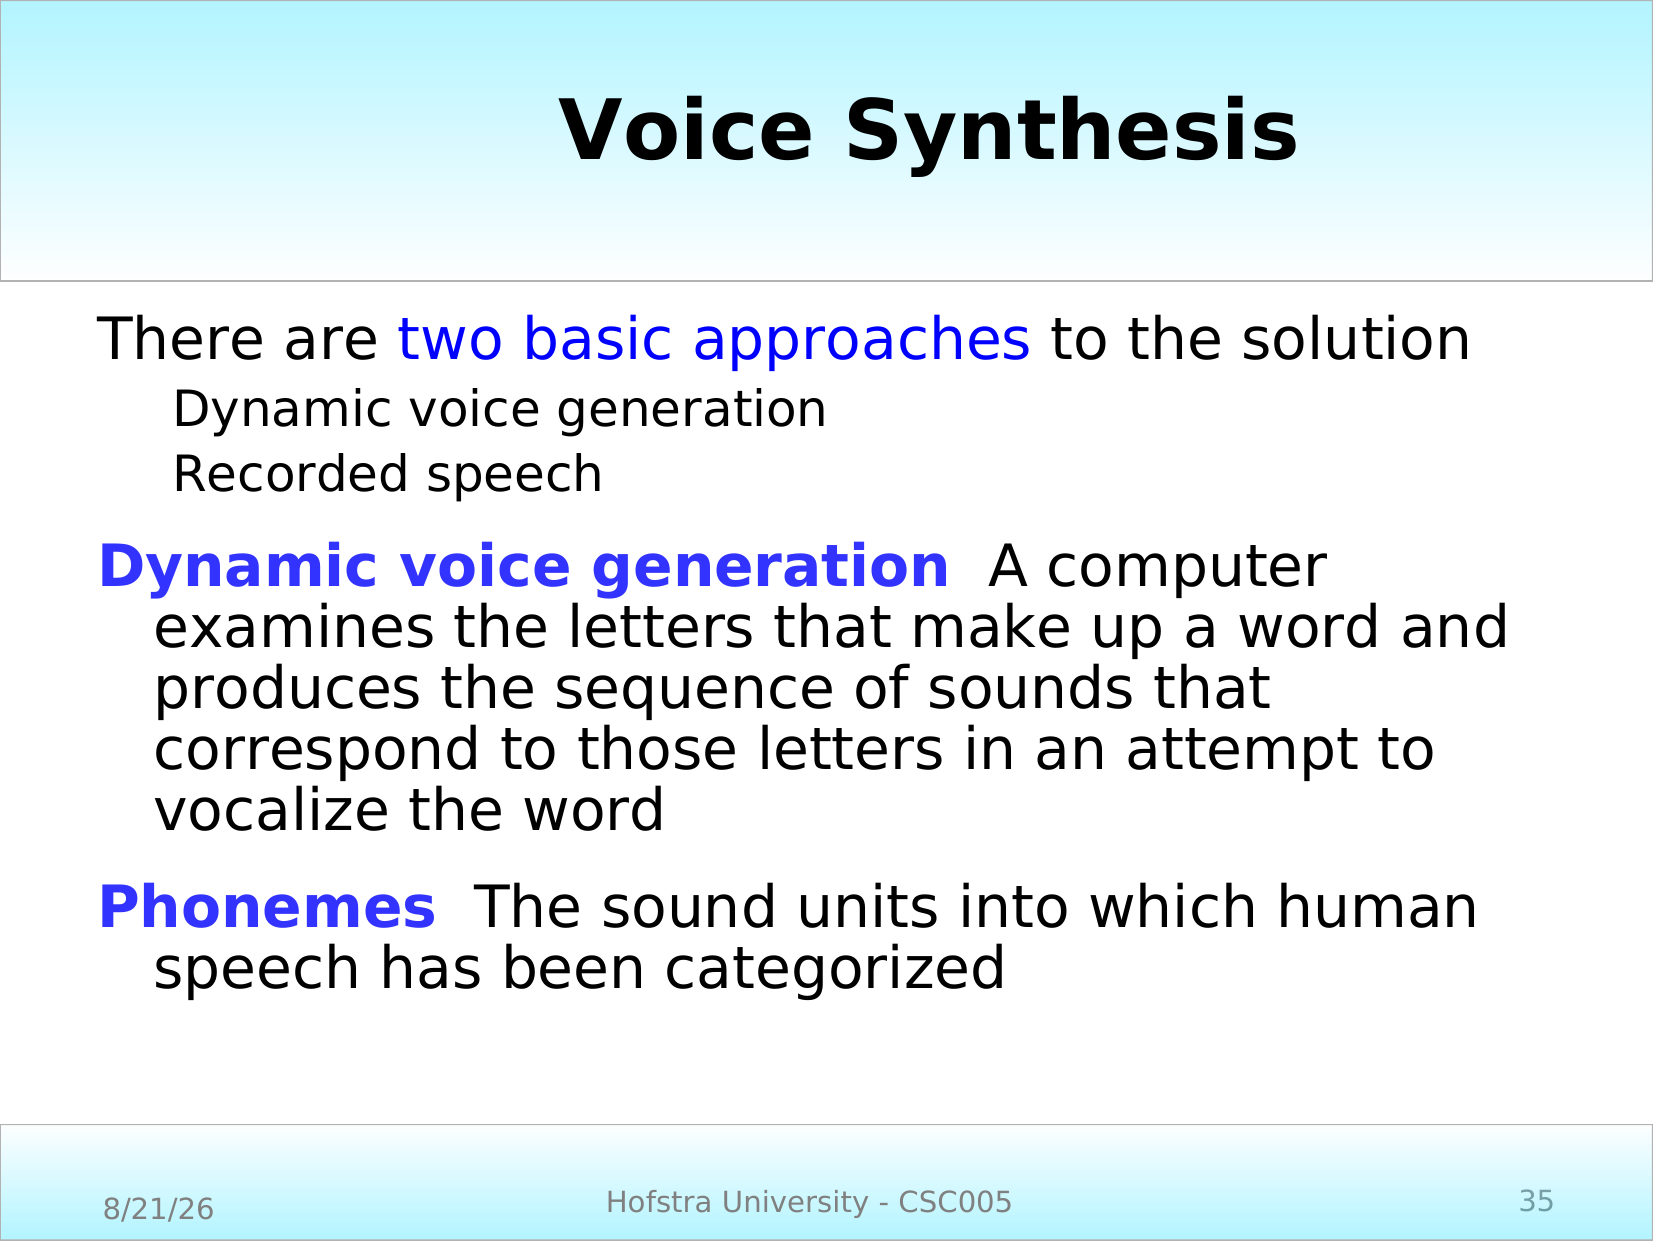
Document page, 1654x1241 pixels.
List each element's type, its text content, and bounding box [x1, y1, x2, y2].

title Voice Synthesis [247, 27, 1612, 235]
list There are two basic approaches to the solution Dynamic voice generation Recorded speech Dynamic voice generation A computer examines the letters that make up a word and produces the sequence of sounds that correspond to those letters in an attempt to vocalize the word Phonemes The sound units into which human speech has been categorized [82, 303, 1571, 1172]
